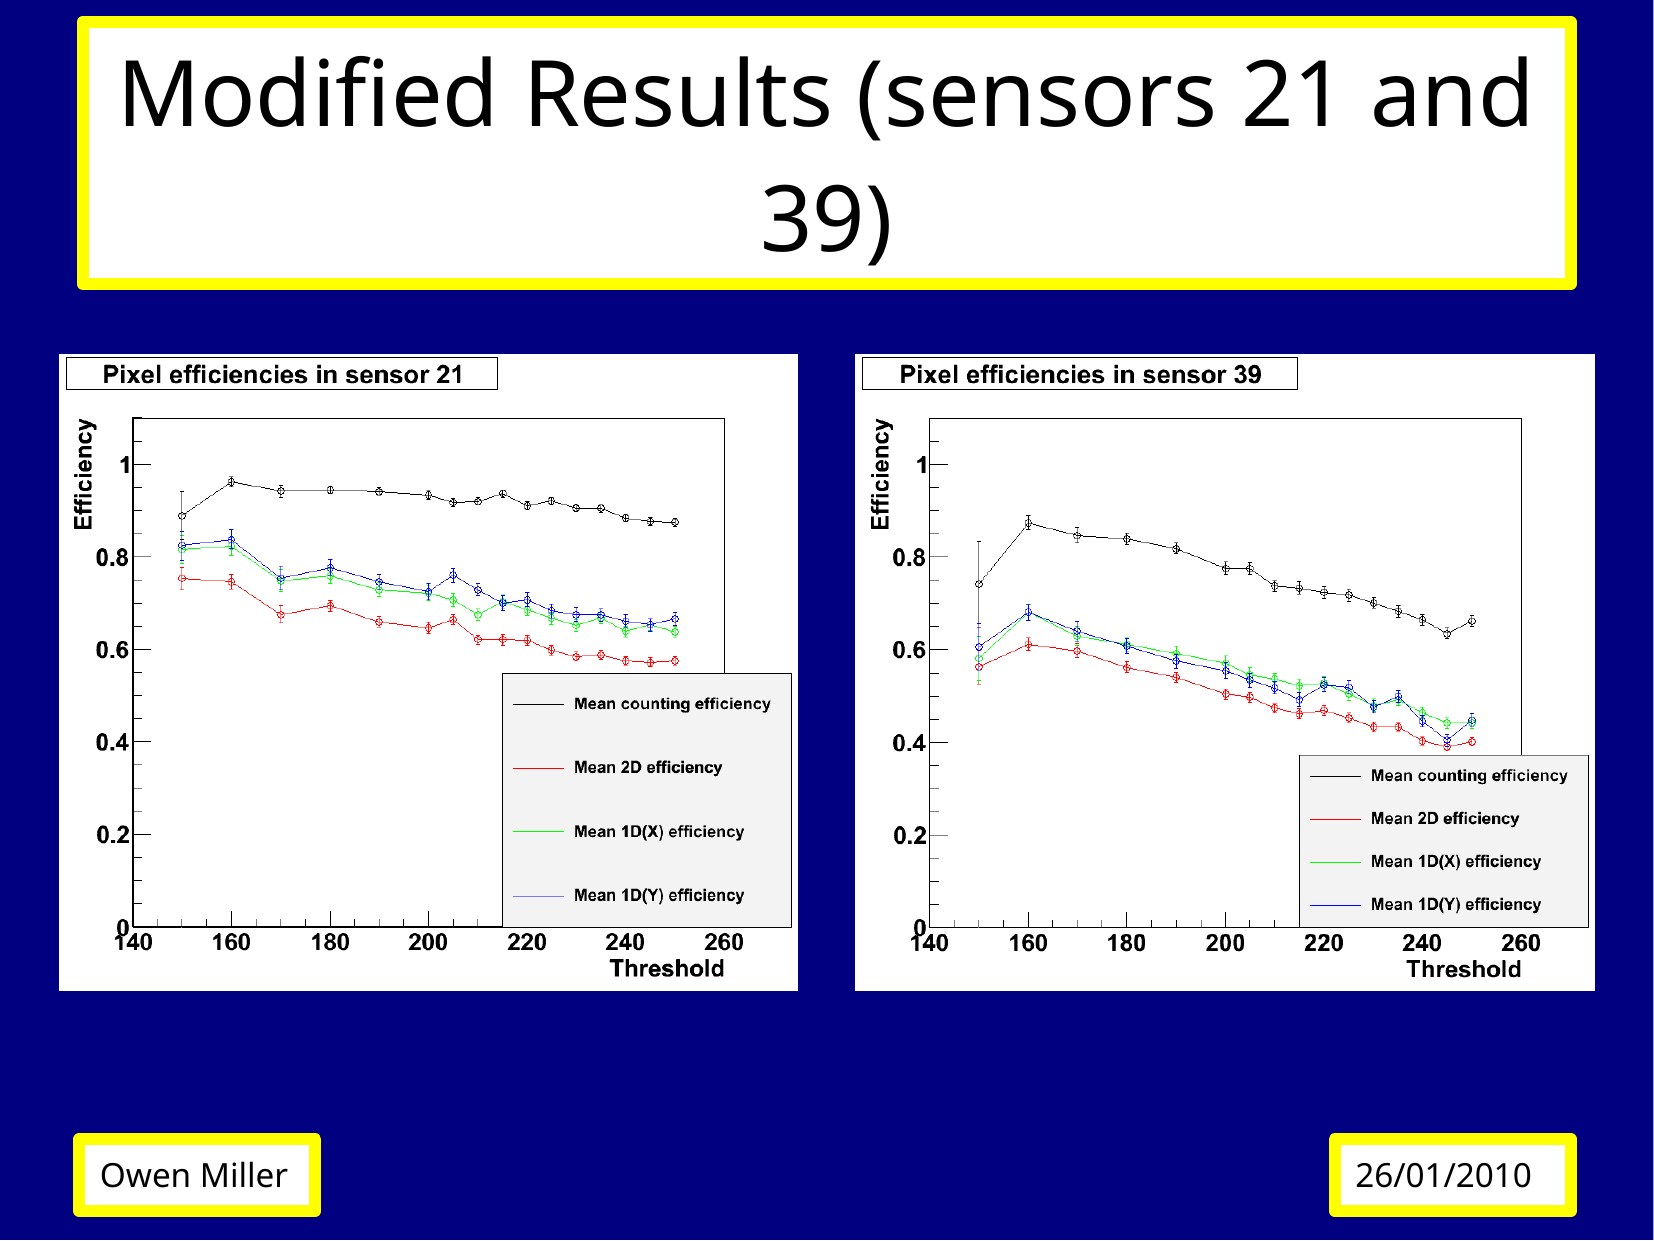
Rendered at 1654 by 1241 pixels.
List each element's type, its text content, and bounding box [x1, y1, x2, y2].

title Modified Results (sensors 21 and 39) [82, 36, 1571, 270]
picture [59, 354, 798, 991]
text_box Owen Miller [79, 1139, 316, 1207]
picture [855, 354, 1595, 991]
text_box 26/01/2010 [1334, 1139, 1571, 1207]
